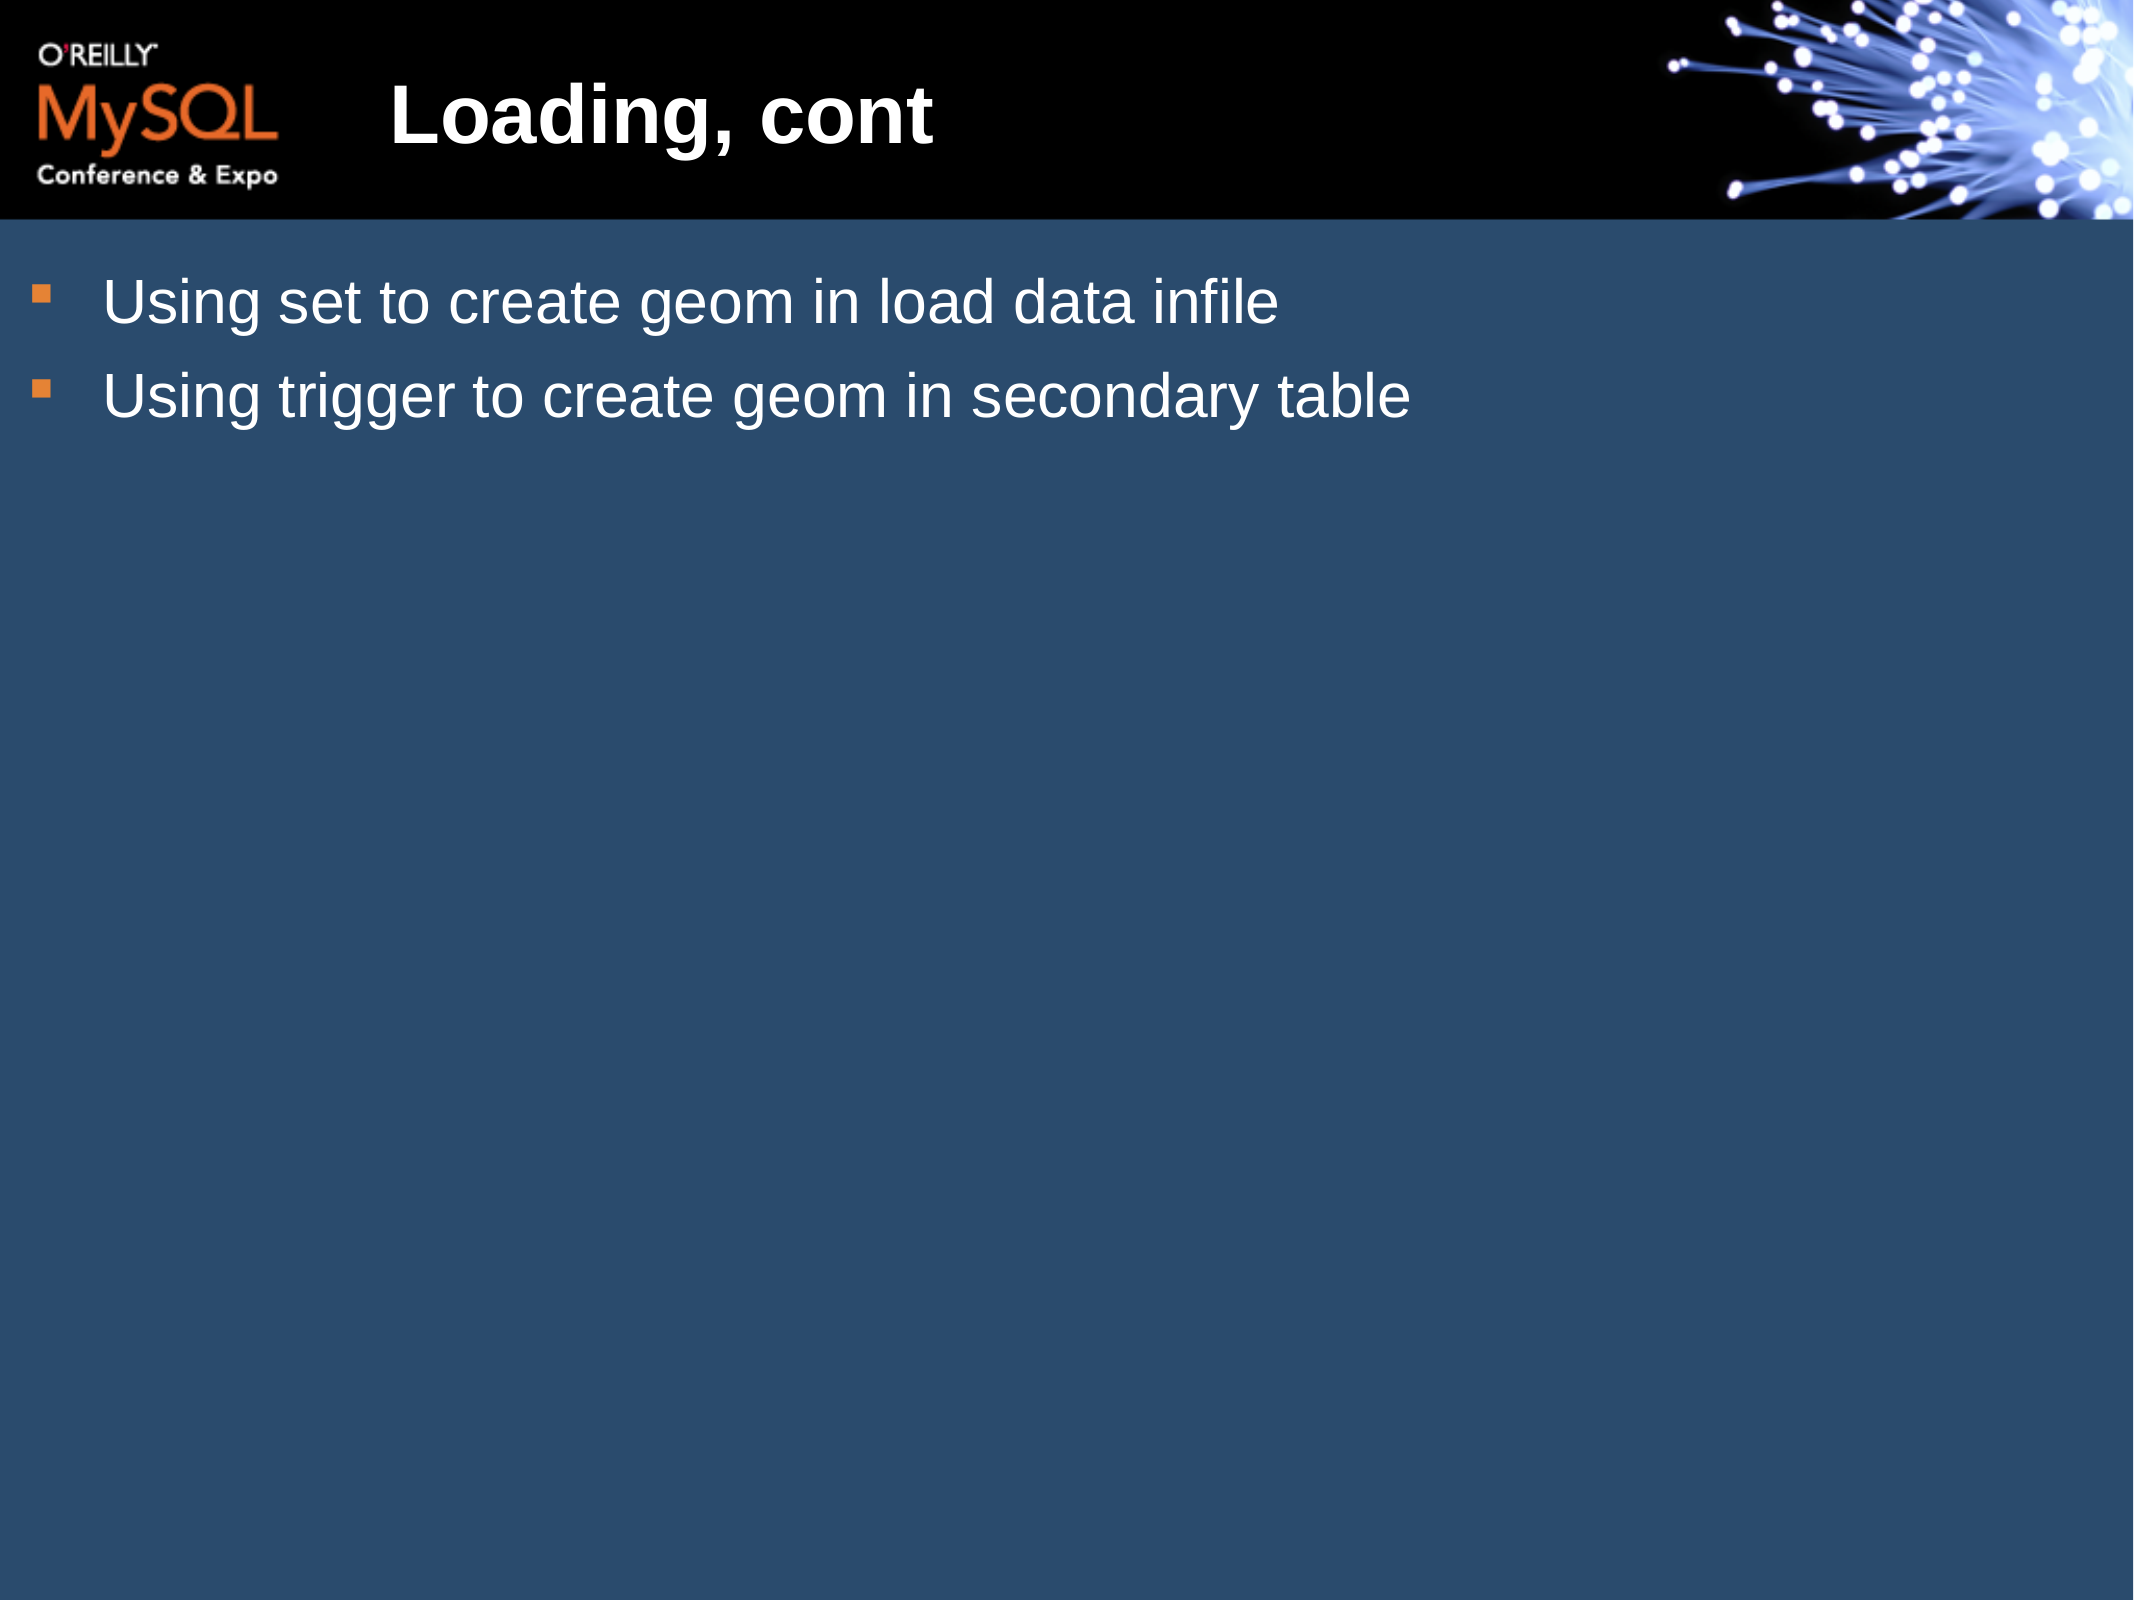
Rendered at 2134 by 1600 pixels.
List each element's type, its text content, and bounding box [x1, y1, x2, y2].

picture [0, 0, 2134, 1600]
list Using set to create geom in load data infile Using trigger to create geom in secondary table [0, 258, 2100, 1569]
title Loading, cont [381, 36, 2103, 193]
